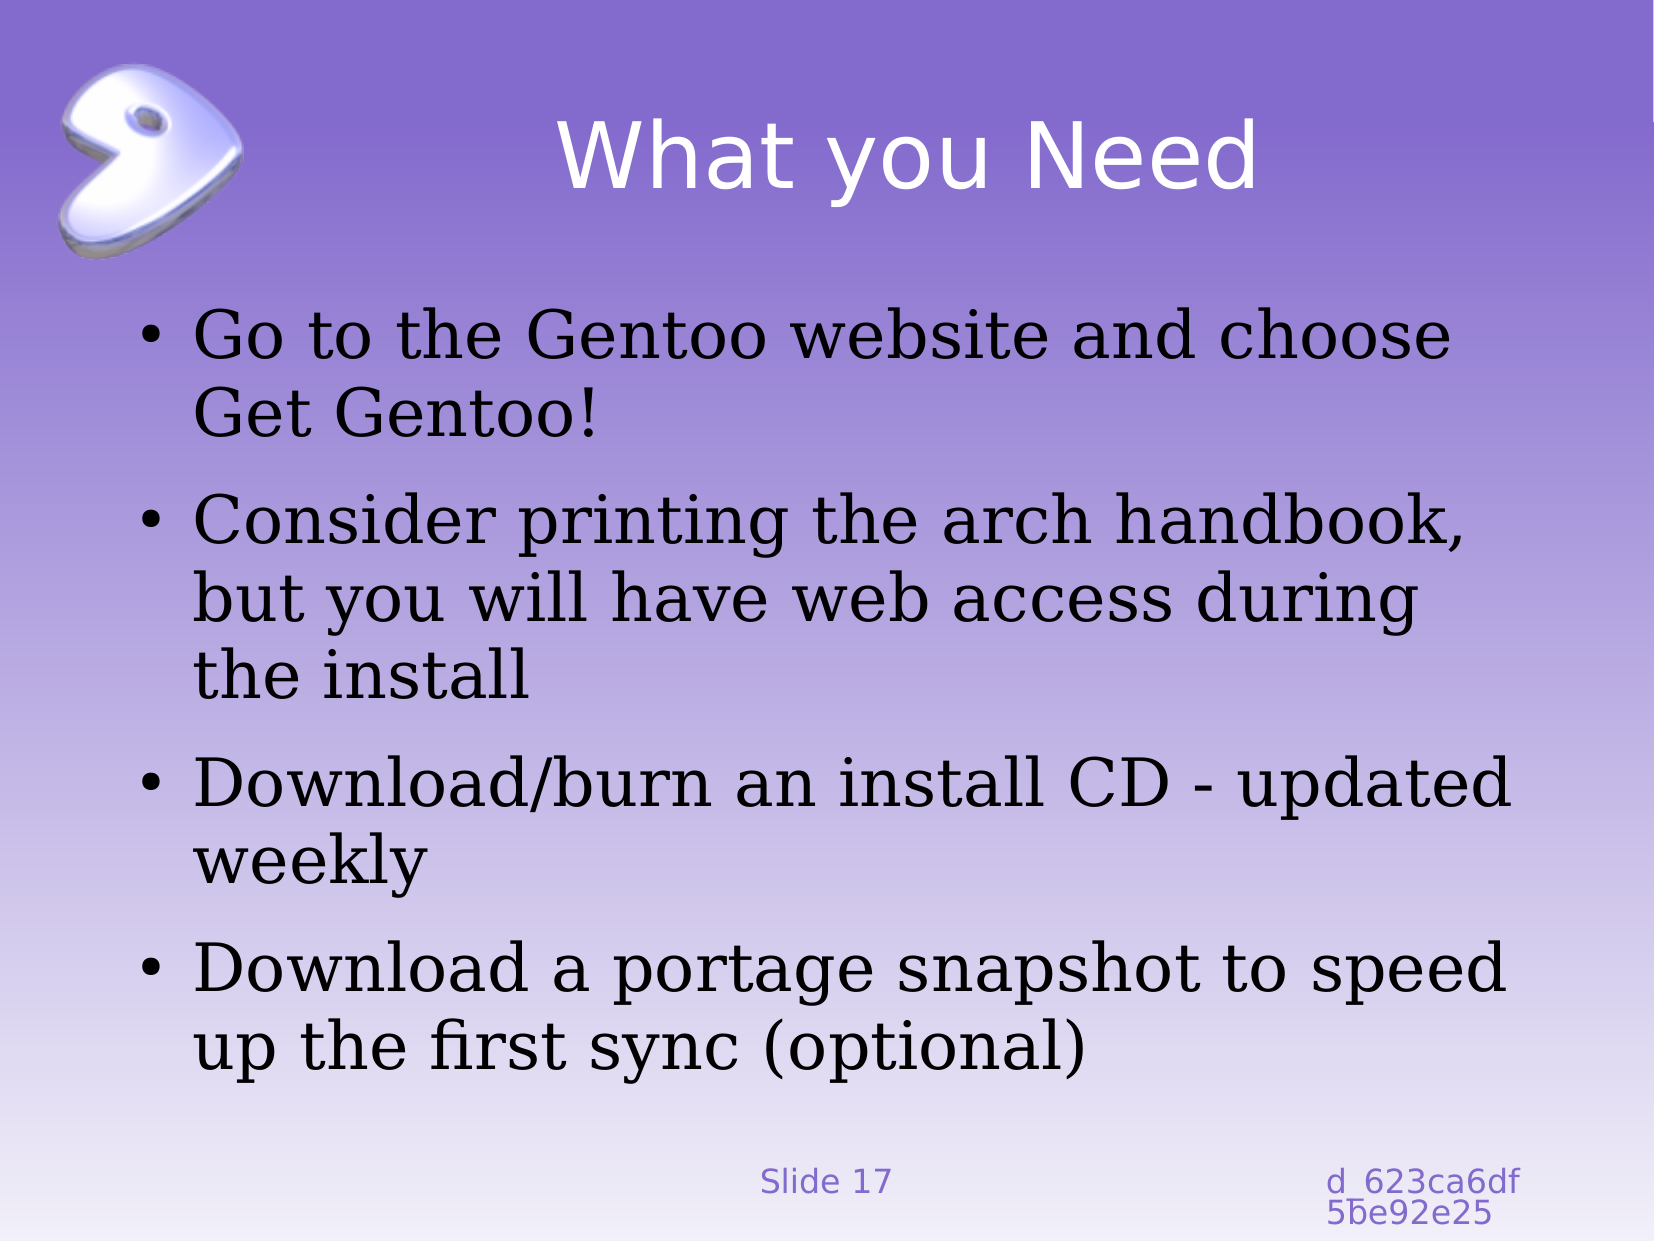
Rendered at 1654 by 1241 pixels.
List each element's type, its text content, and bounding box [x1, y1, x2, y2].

picture [49, 61, 248, 266]
list Go to the Gentoo website and choose Get Gentoo! Consider printing the arch handbook, but you will have web access during the install Download/burn an install CD - updated weekly Download a portage snapshot to speed up the first sync (optional) [121, 296, 1534, 1127]
title What you Need [288, 44, 1531, 268]
